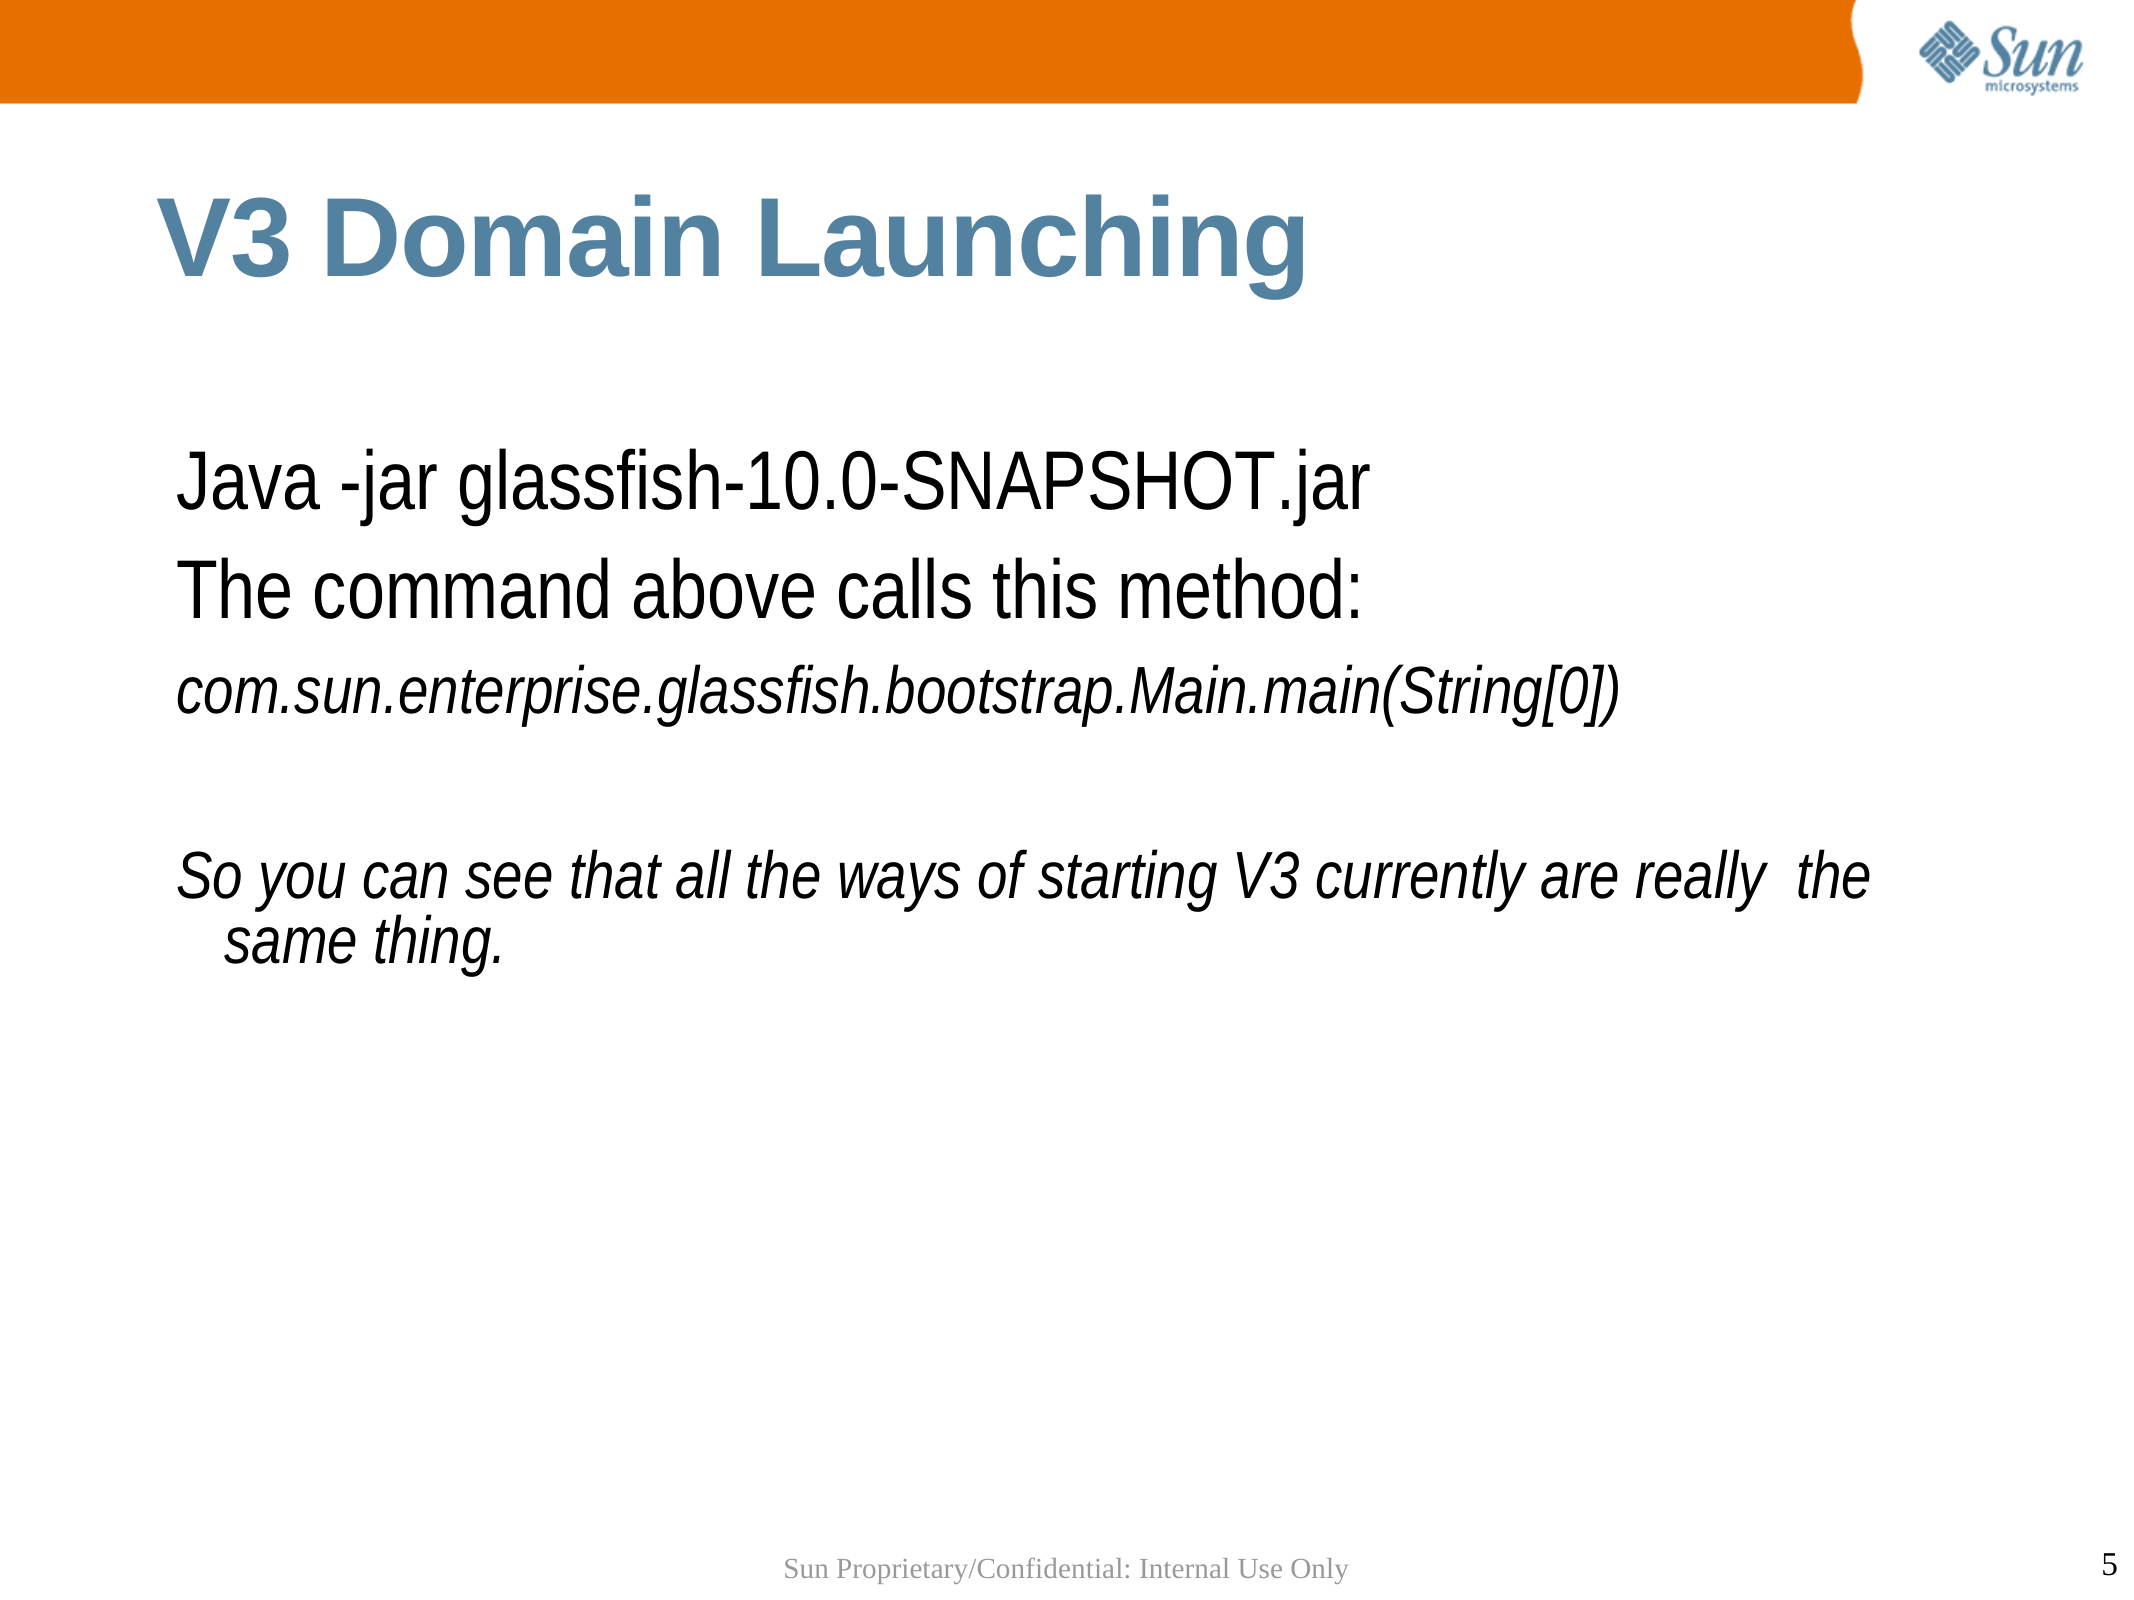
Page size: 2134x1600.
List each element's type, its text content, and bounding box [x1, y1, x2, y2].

picture [0, 0, 2134, 107]
title V3 Domain Launching [156, 185, 1979, 421]
list Java -jar glassfish-10.0-SNAPSHOT.jar The command above calls this method: com.sun.enterprise.glassfish.bootstrap.Main.main(String[0]) So you can see that all the ways of starting V3 currently are really the same thing. [156, 444, 1979, 1139]
